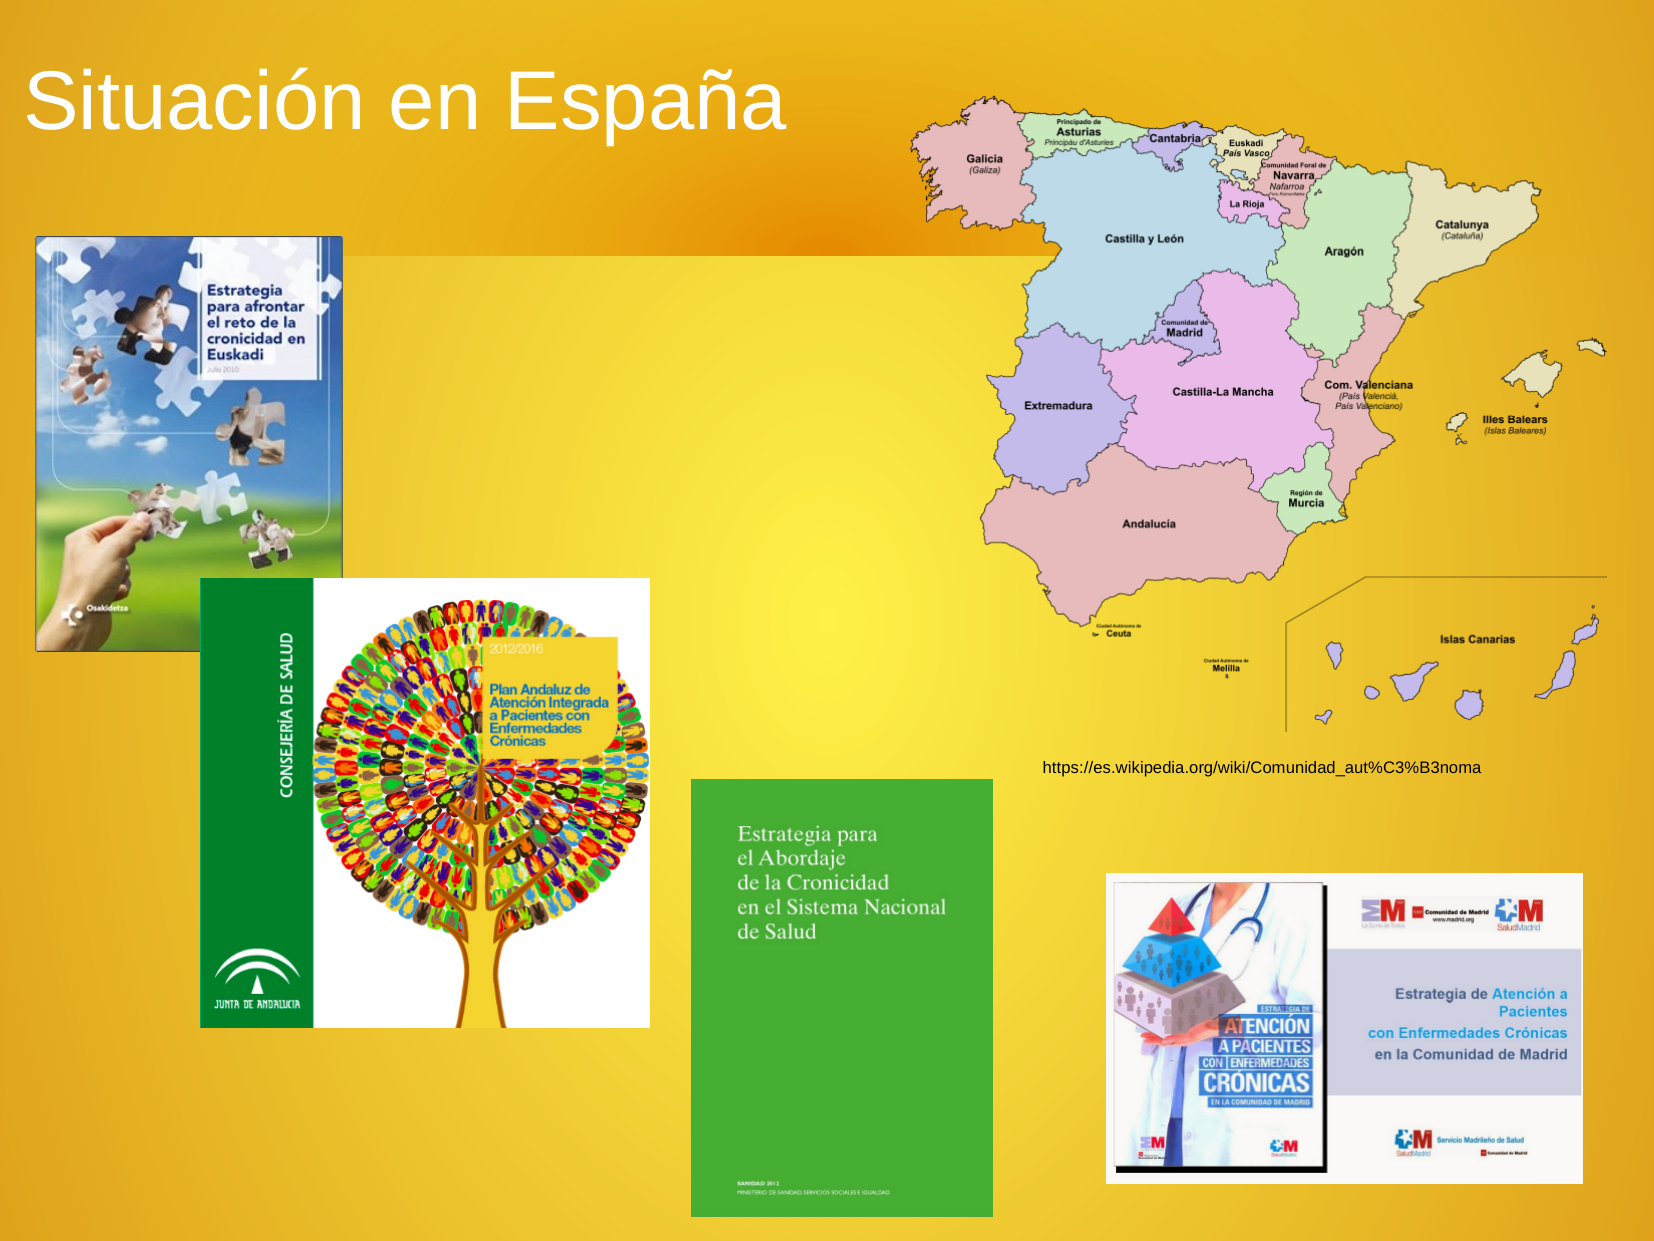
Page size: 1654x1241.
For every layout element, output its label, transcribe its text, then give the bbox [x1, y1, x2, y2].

text_box https://es.wikipedia.org/wiki/Comunidad_aut%C3%B3noma [1027, 750, 1654, 808]
picture [691, 779, 993, 1217]
title Situación en España [23, 23, 1595, 178]
picture [910, 94, 1607, 734]
picture [1106, 873, 1583, 1184]
picture [35, 236, 650, 1028]
